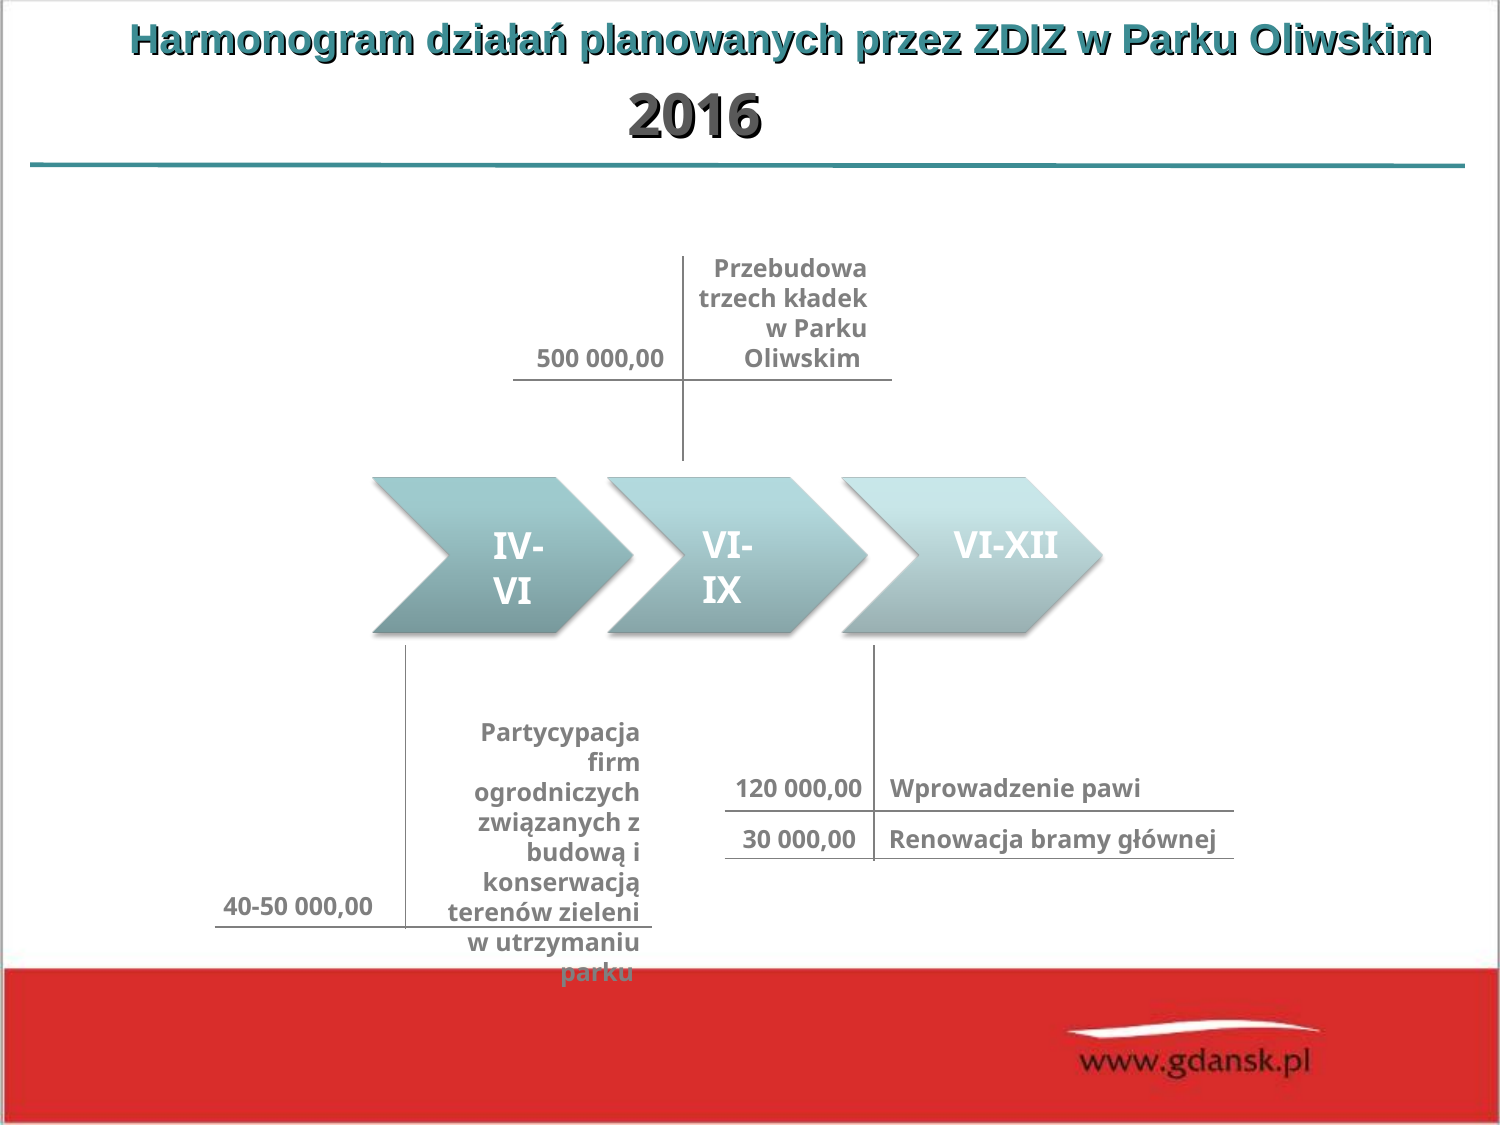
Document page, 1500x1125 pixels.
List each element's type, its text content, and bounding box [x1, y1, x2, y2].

picture [0, 0, 1500, 1125]
text_box Partycypacja firm ogrodniczych związanych z budową i konserwacją terenów zieleni w utrzymaniu parku [409, 708, 656, 994]
text_box VI-XII [939, 513, 1093, 575]
text_box 30 000,00 [727, 815, 882, 862]
text_box Renowacja bramy głównej [882, 815, 1383, 862]
text_box IV-VI [478, 514, 597, 621]
text_box Przebudowa trzech kładek w Parku Oliwskim [682, 245, 883, 381]
text_box Harmonogram działań planowanych przez ZDIZ w Parku Oliwskim [29, 14, 1447, 70]
text_box 500 000,00 [521, 334, 695, 381]
text_box 40-50 000,00 [208, 882, 434, 929]
text_box 2016 [532, 69, 857, 155]
text_box 120 000,00 [720, 765, 890, 811]
text_box Wprowadzenie pawi [890, 765, 1295, 811]
text_box VI-IX [687, 513, 806, 620]
